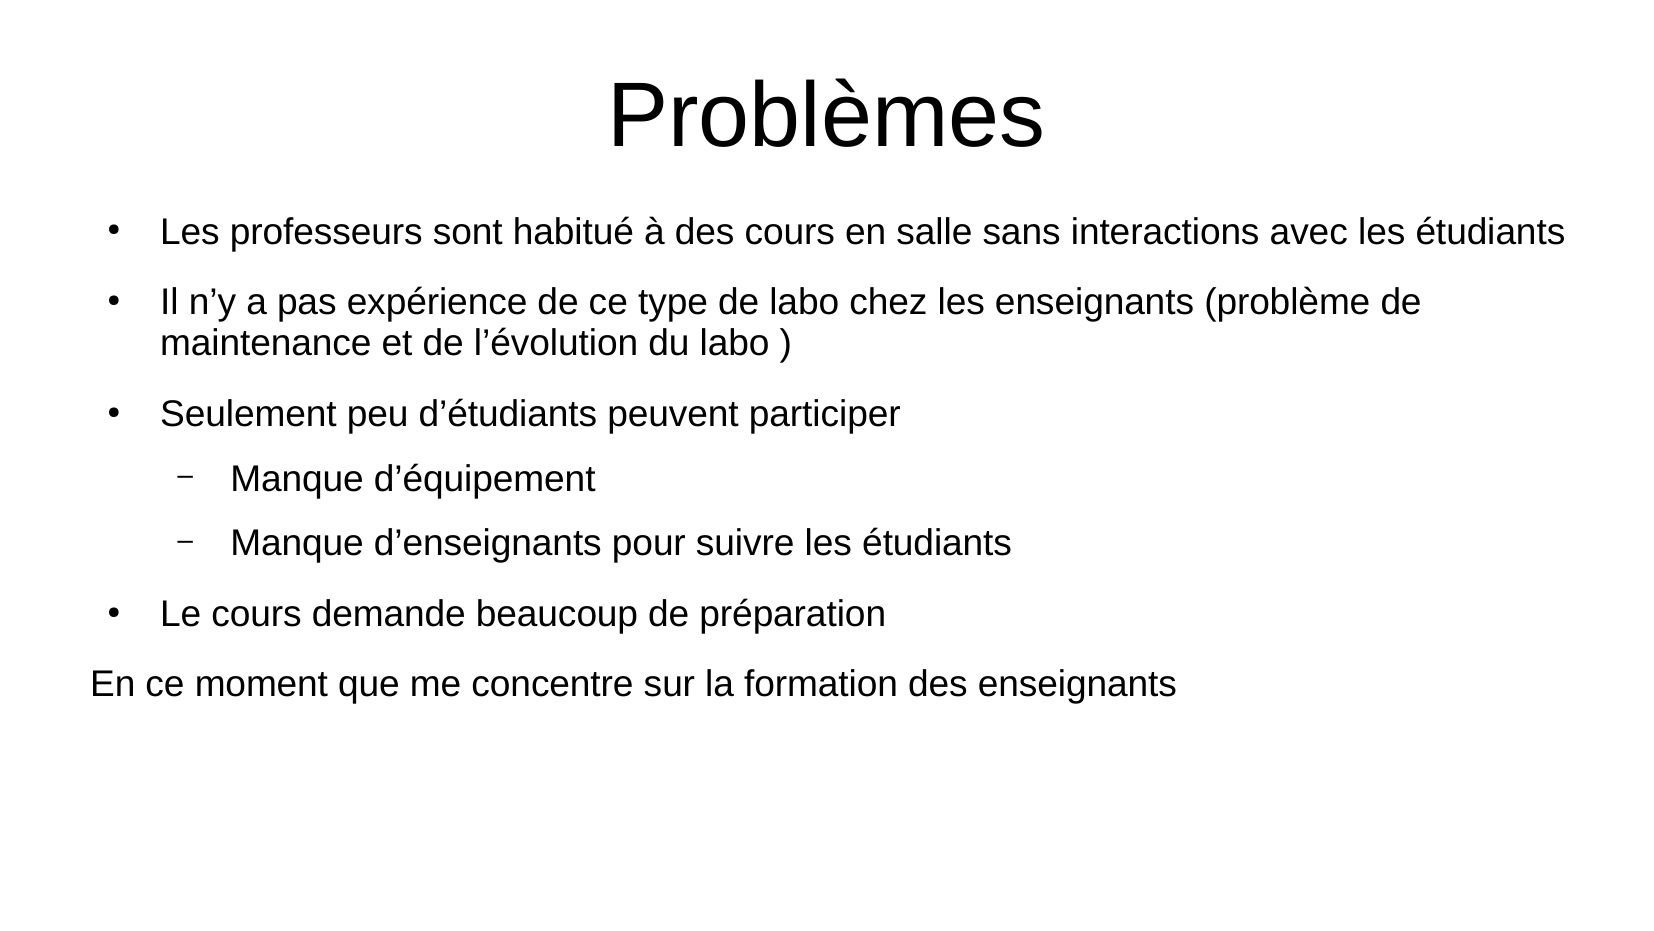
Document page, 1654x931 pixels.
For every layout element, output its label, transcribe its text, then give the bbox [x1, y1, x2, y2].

list Les professeurs sont habitué à des cours en salle sans interactions avec les étudiants Il n’y a pas expérience de ce type de labo chez les enseignants (problème de maintenance et de l’évolution du labo ) Seulement peu d’étudiants peuvent participer Manque d’équipement Manque d’enseignants pour suivre les étudiants Le cours demande beaucoup de préparation En ce moment que me concentre sur la formation des enseignants [90, 210, 1579, 751]
title Problèmes [82, 37, 1571, 193]
